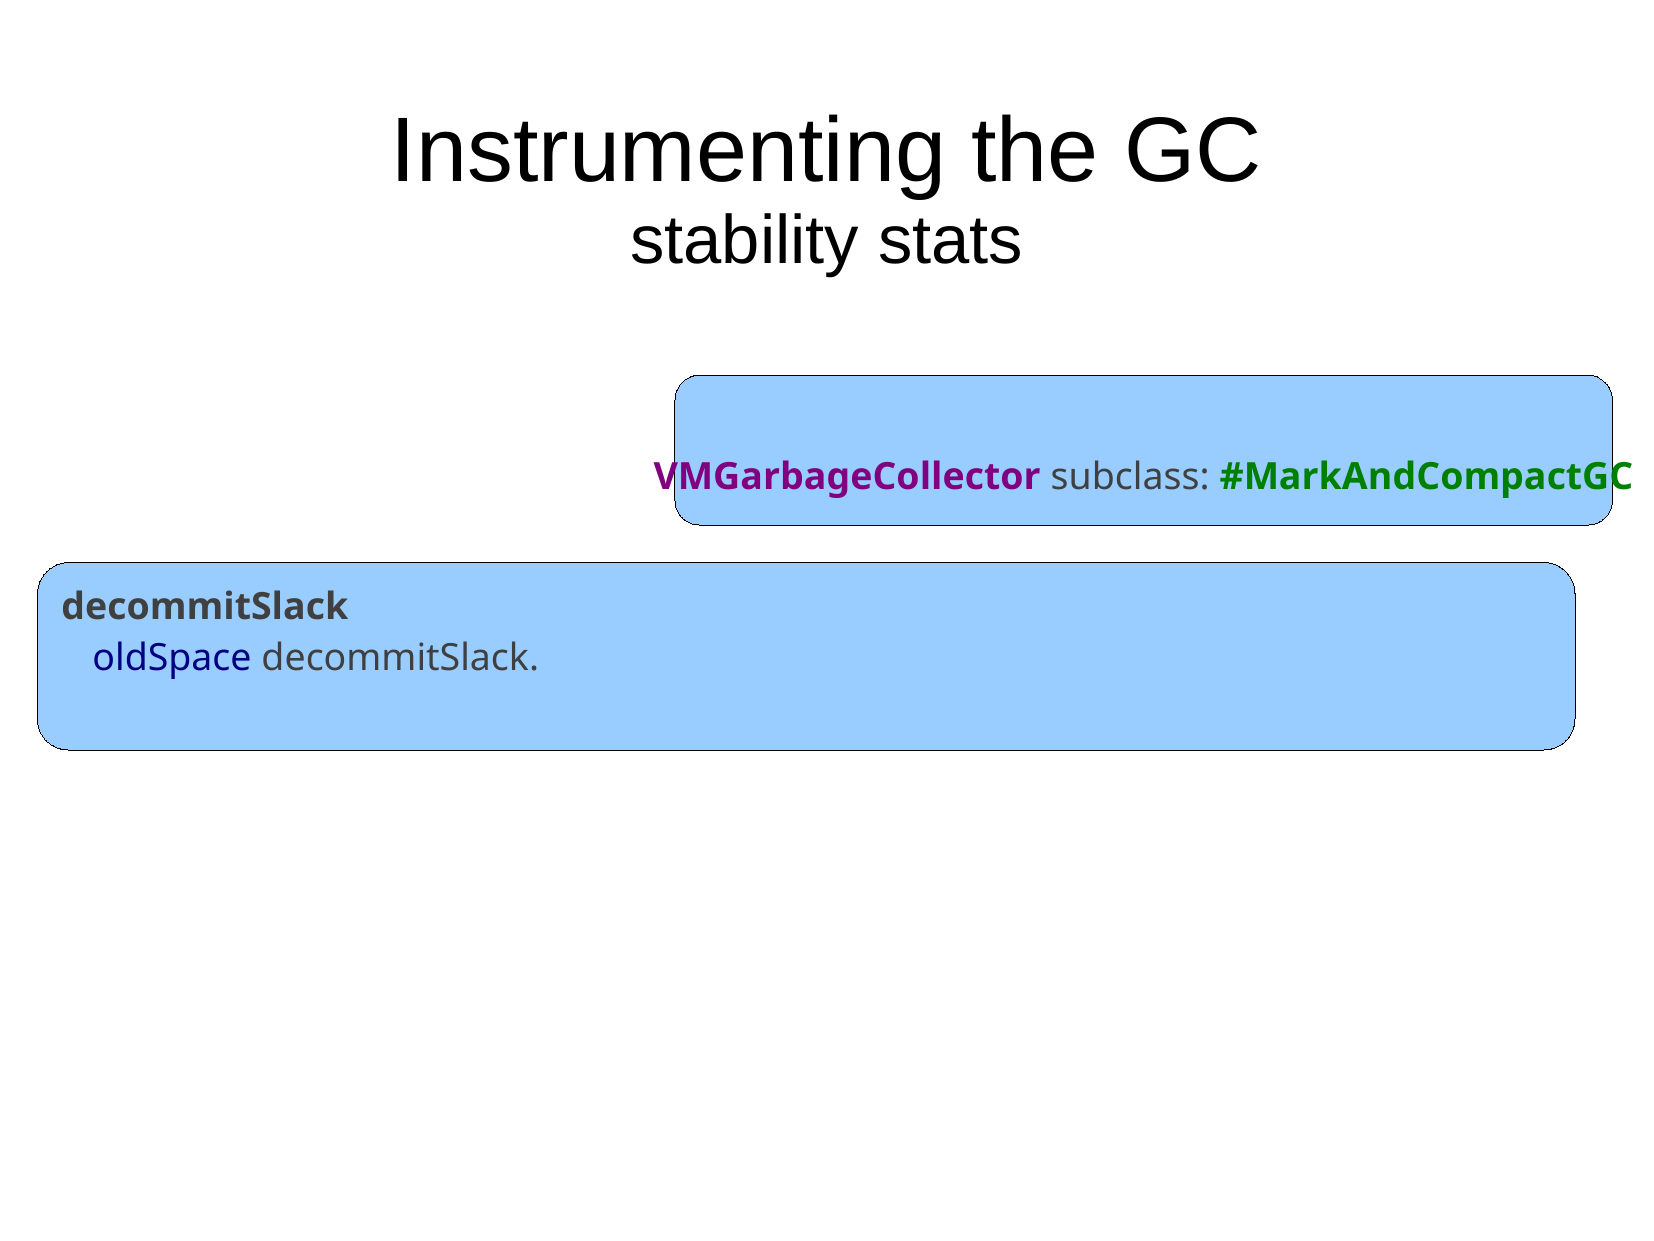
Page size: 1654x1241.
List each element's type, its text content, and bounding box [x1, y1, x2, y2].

text_box VMGarbageCollector subclass: #MarkAndCompactGC [674, 375, 1613, 526]
text_box decommitSlack oldSpace decommitSlack. harvester oldSpace: oldSpace [37, 562, 1576, 751]
text_box Instrumenting the GC stability stats [143, 91, 1511, 286]
